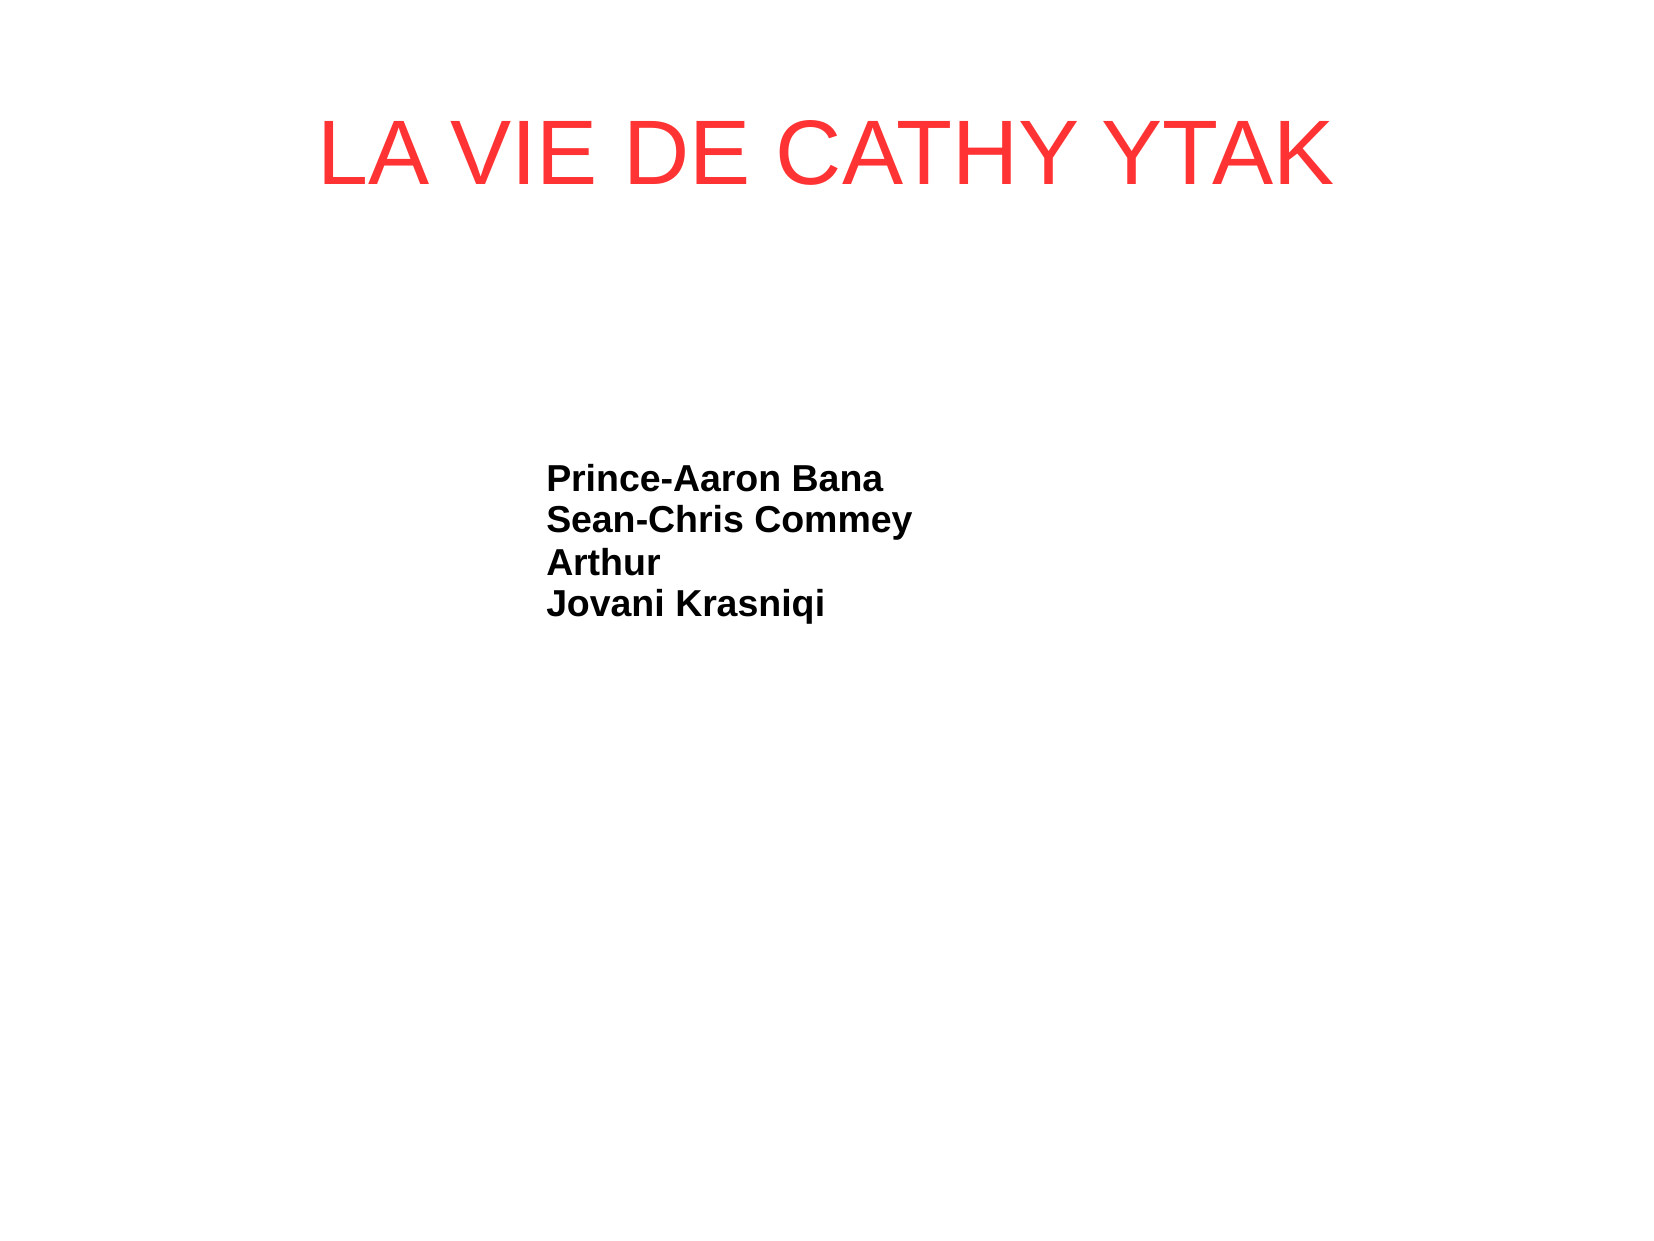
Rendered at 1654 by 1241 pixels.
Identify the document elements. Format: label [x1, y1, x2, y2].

subtitle [82, 49, 1571, 1109]
